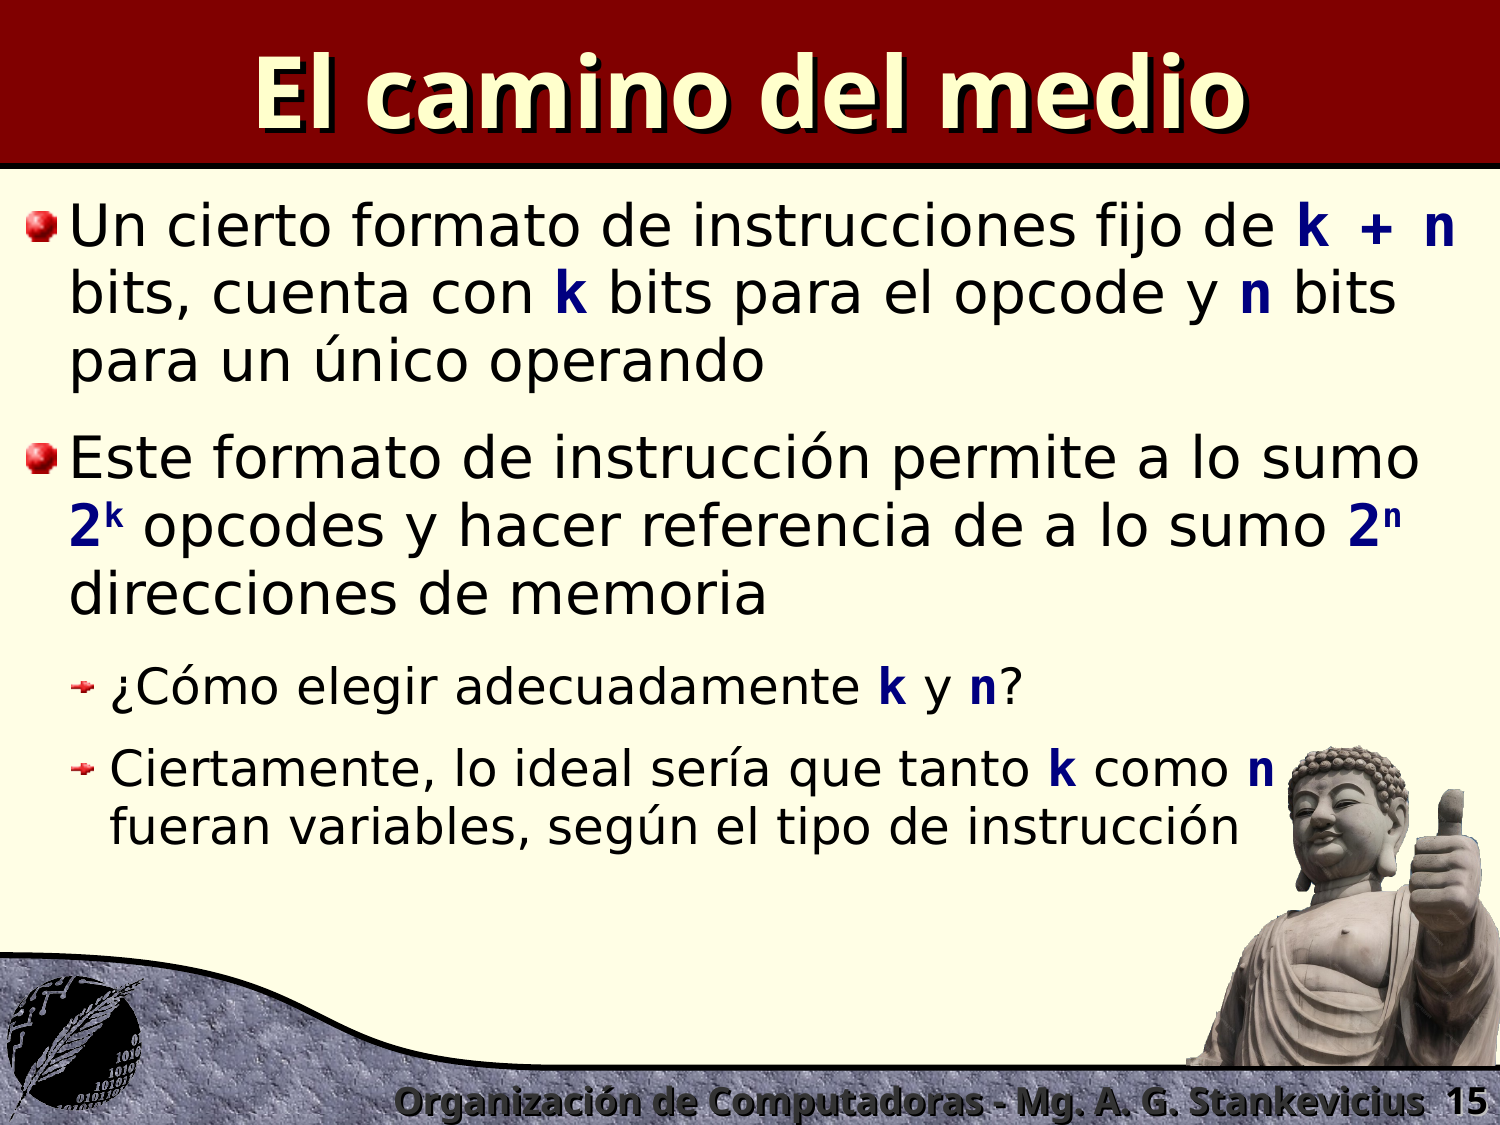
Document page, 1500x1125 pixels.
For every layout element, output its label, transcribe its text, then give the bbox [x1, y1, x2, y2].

picture [1058, 1100, 1065, 1110]
picture [448, 1100, 455, 1110]
picture [802, 1100, 806, 1110]
picture [0, 959, 1500, 1125]
list Un cierto formato de instrucciones fijo de k + n bits, cuenta con k bits para el opcode y n bits para un único operando Este formato de instrucción permite a lo sumo 2k opcodes y hacer referencia de a lo sumo 2n direcciones de memoria ¿Cómo elegir adecuadamente k y n? Ciertamente, lo ideal sería que tanto k como n fueran variables, según el tipo de instrucción [11, 192, 1486, 935]
picture [1186, 745, 1500, 1066]
title El camino del medio [15, 5, 1485, 160]
